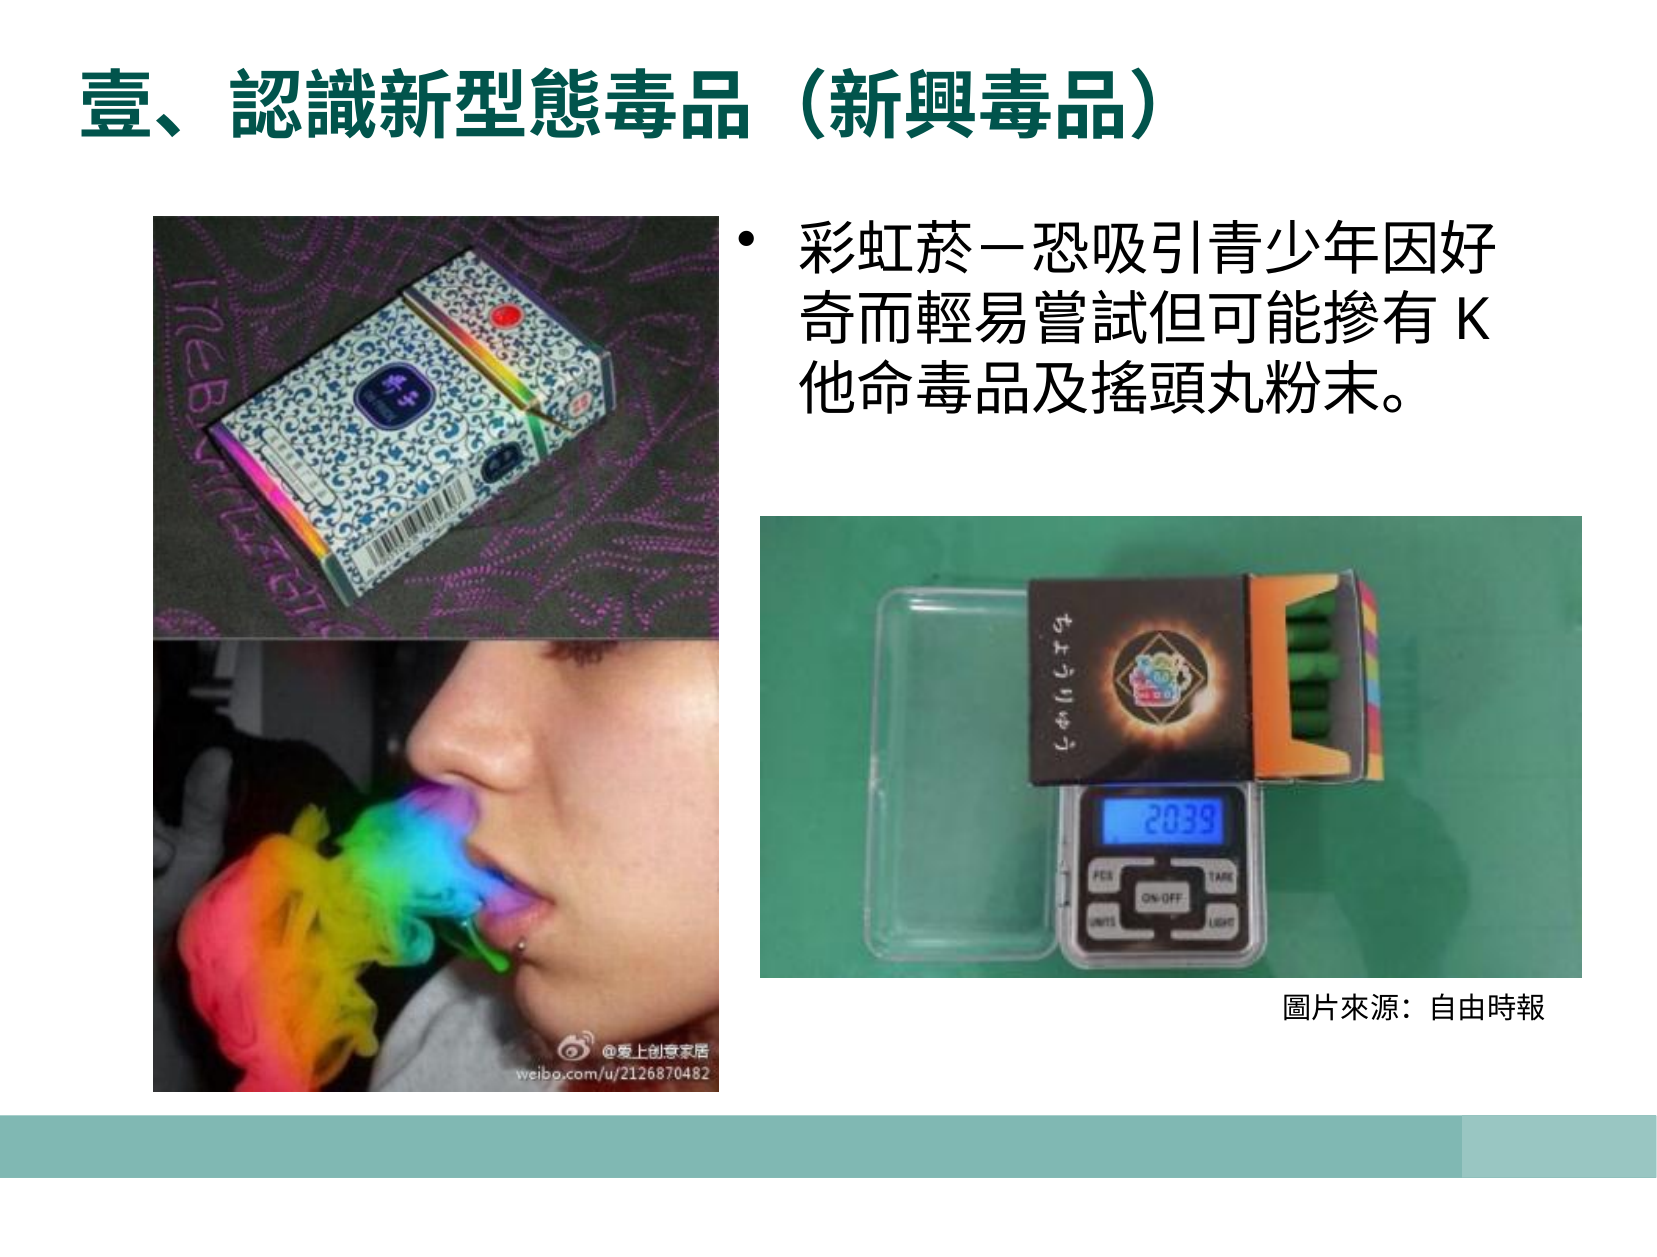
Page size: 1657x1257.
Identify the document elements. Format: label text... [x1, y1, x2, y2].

picture [153, 216, 719, 1092]
picture [760, 516, 1582, 978]
text_box 壹、認識新型態毒品（新興毒品） [61, 25, 1561, 180]
text_box 彩虹菸－恐吸引青少年因好奇而輕易嘗試但可能摻有K他命毒品及搖頭丸粉末。 [721, 203, 1561, 1065]
text_box 圖片來源：自由時報 [1170, 982, 1561, 1033]
